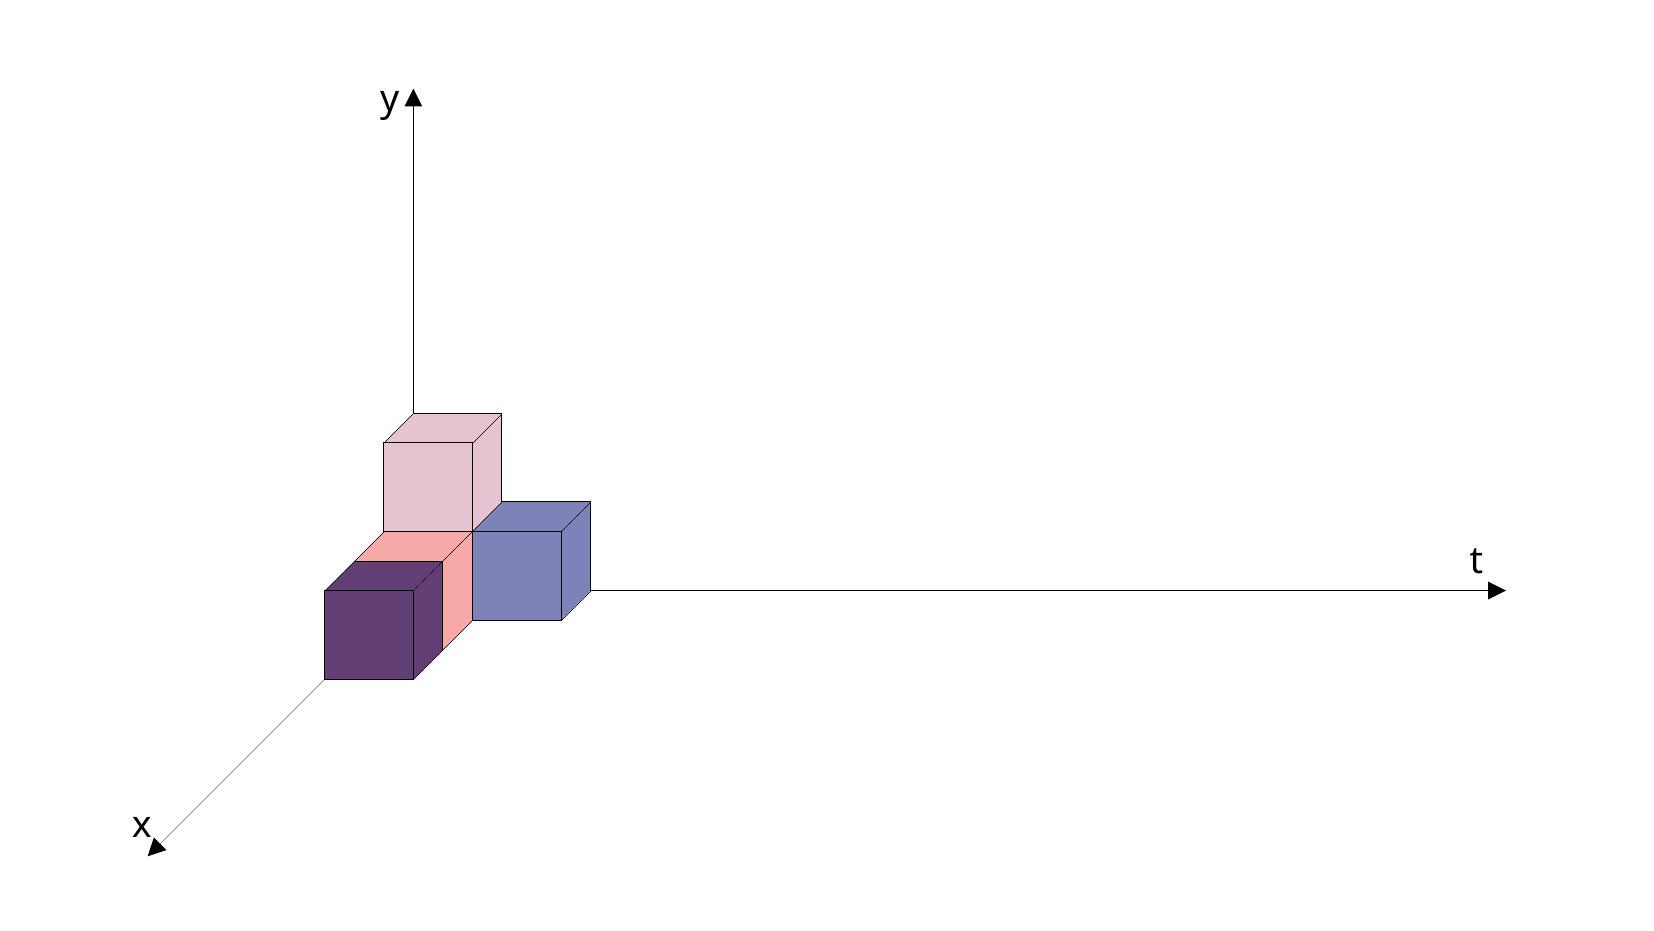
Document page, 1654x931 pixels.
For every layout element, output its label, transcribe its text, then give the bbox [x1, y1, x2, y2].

text_box x [112, 791, 172, 855]
text_box t [1446, 527, 1506, 591]
text_box y [360, 64, 420, 129]
text_box [324, 413, 591, 680]
